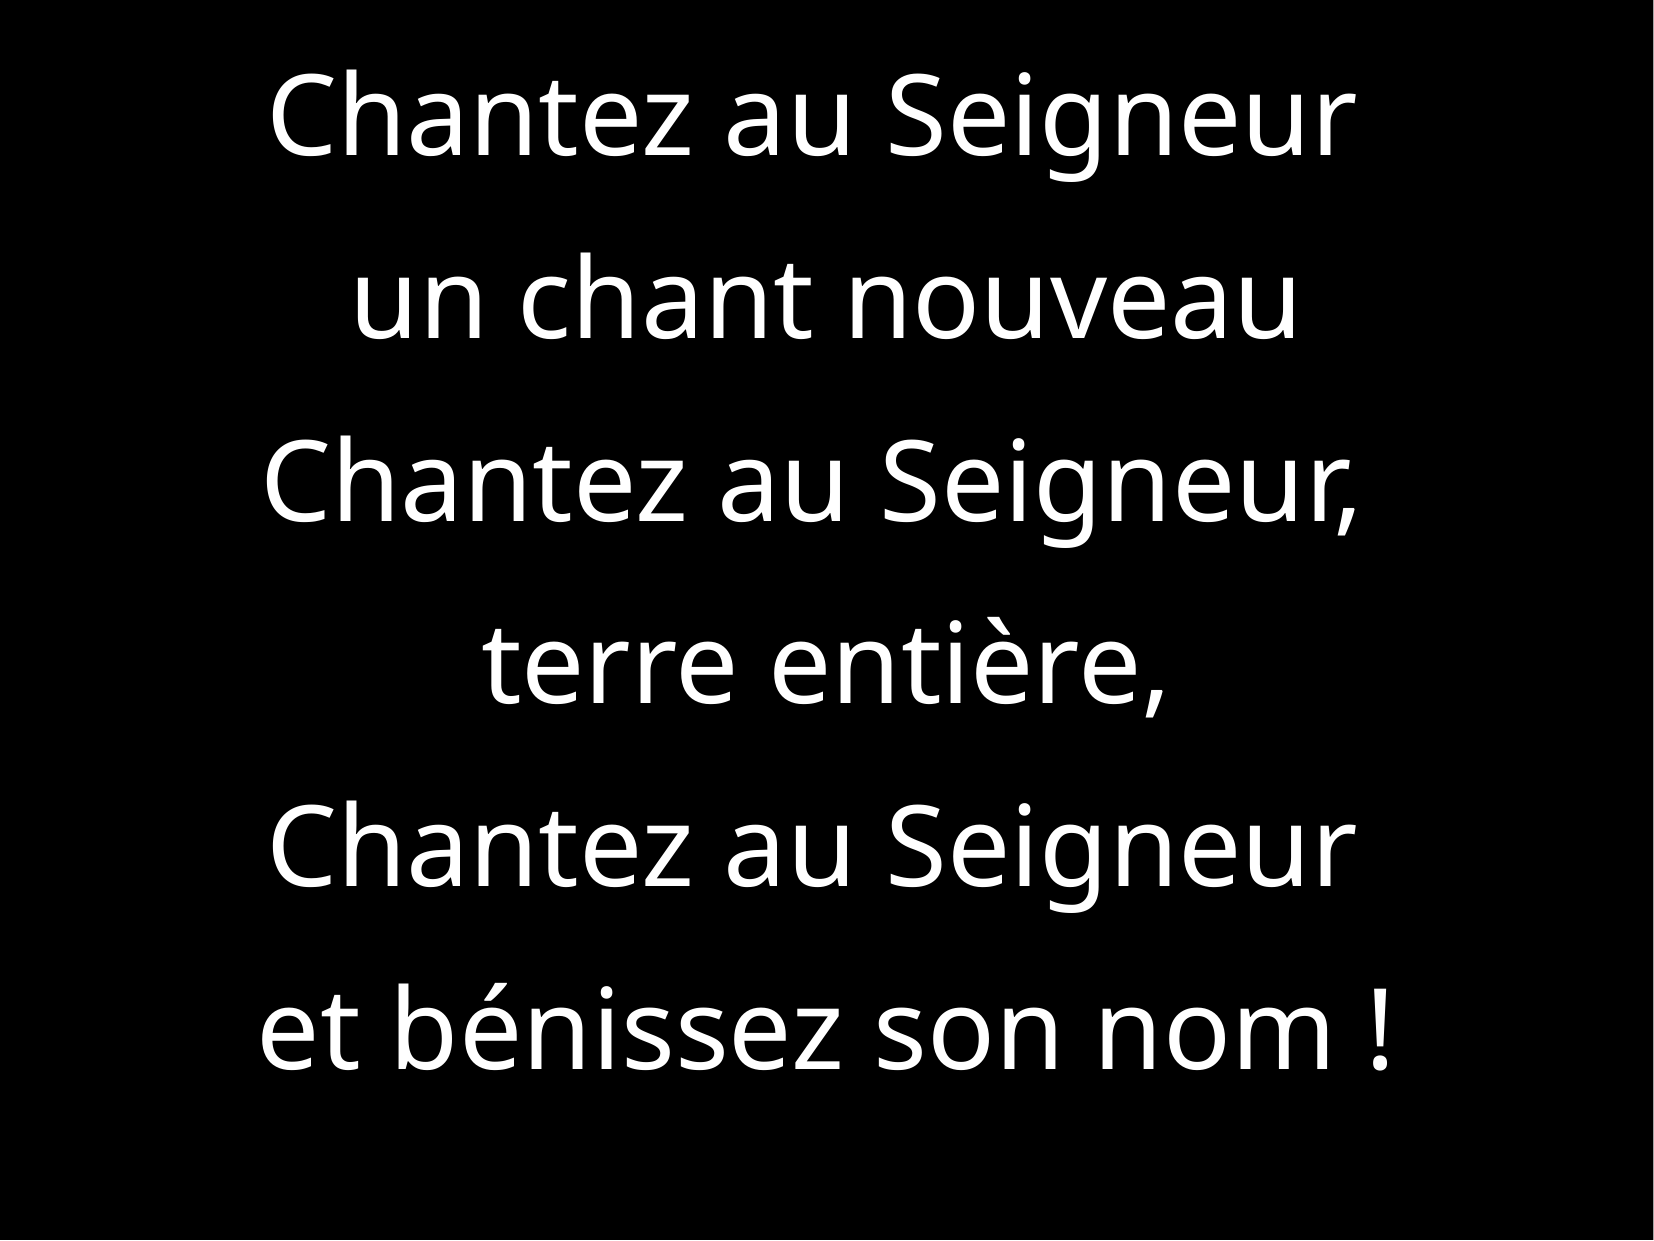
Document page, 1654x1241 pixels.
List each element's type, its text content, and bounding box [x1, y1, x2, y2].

list Chantez au Seigneur un chant nouveau Chantez au Seigneur, terre entière, Chantez au Seigneur et bénissez son nom ! [82, 35, 1571, 1124]
